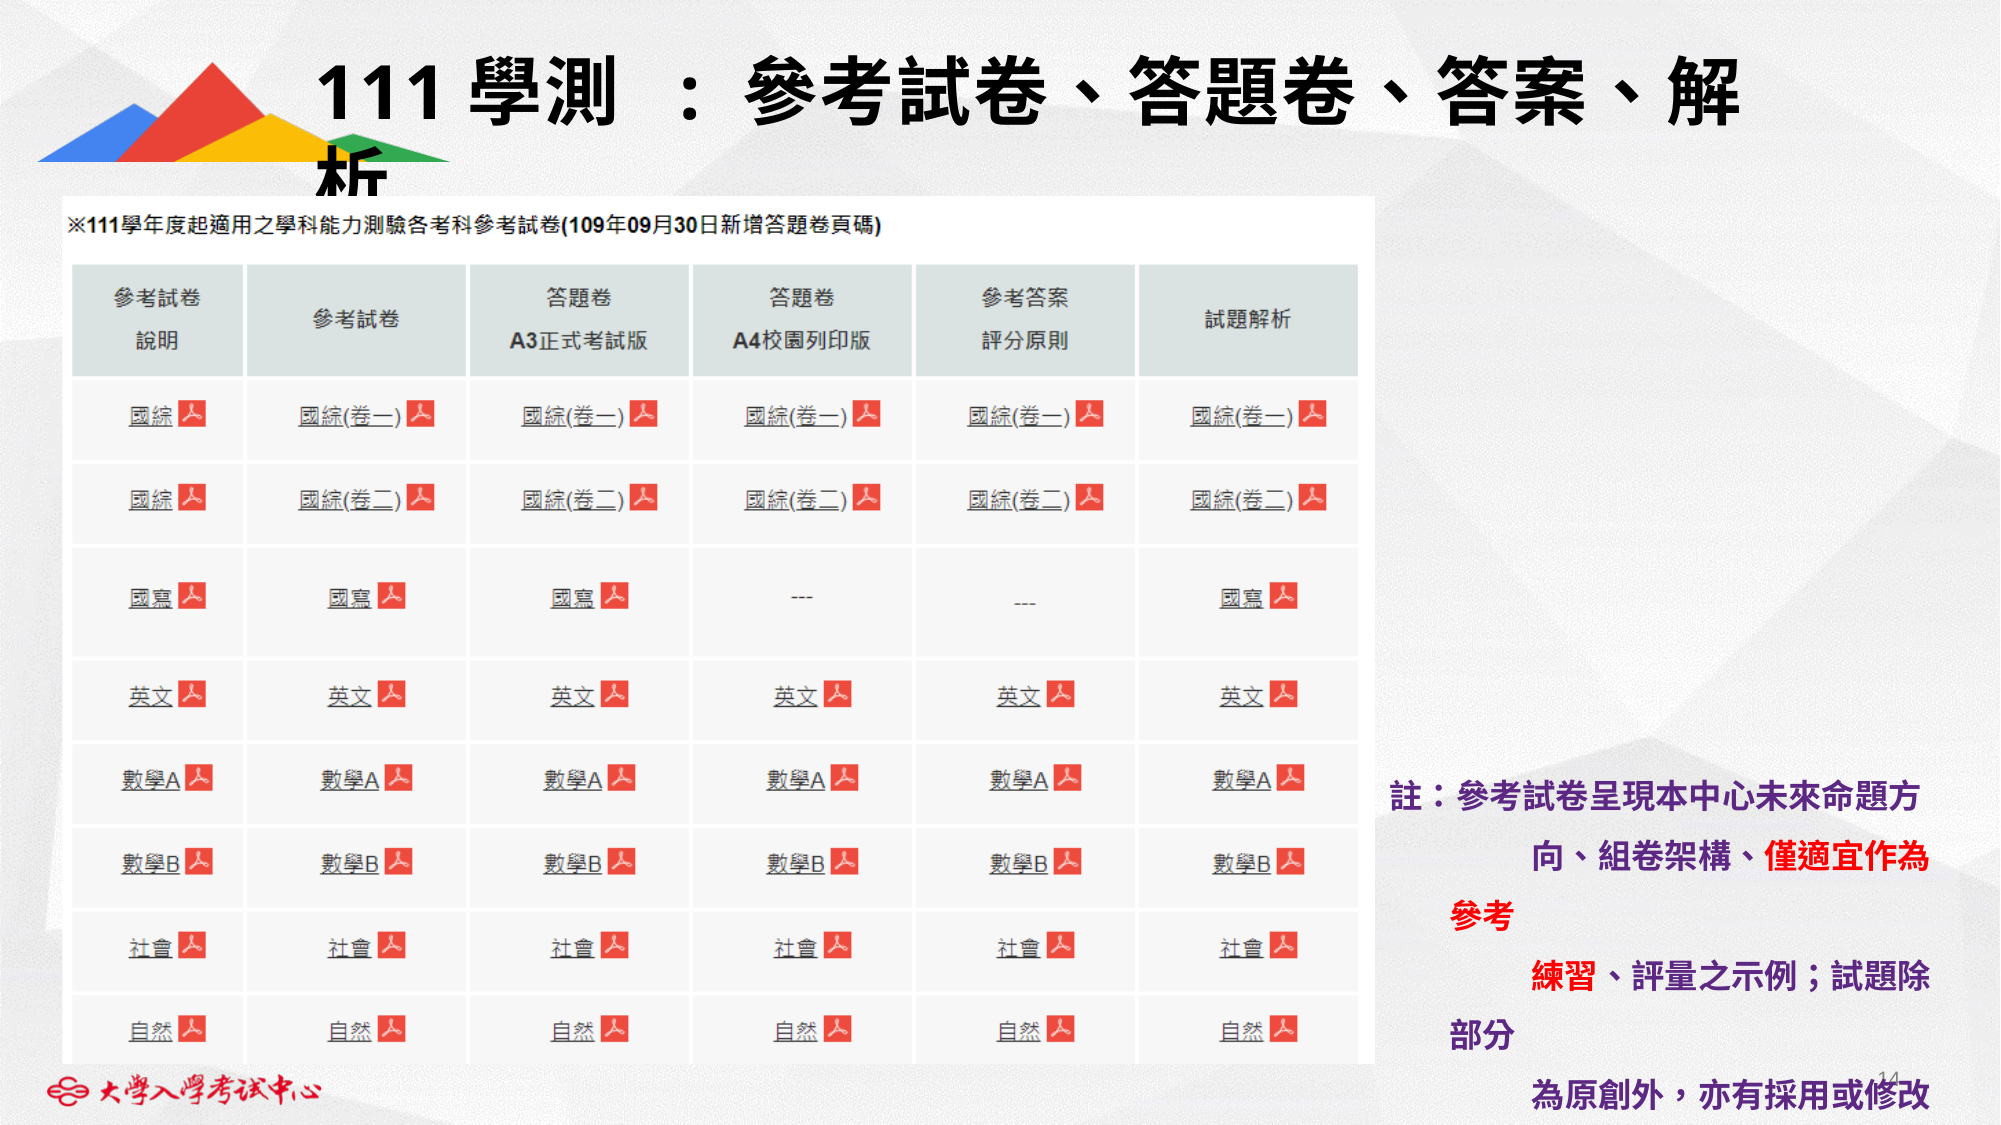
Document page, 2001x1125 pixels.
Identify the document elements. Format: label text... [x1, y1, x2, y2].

picture [0, 0, 2001, 1125]
text_box 註：參考試卷呈現本中心未來命題方 向、組卷架構、僅適宜作為參考 練習、評量之示例；試題除部分 為原創外，亦有採用或修改歷年 考題或研究用試題情形。 [1374, 747, 1950, 1125]
text_box 111學測 : 參考試卷、答題卷、答案、解析 [299, 37, 1813, 233]
